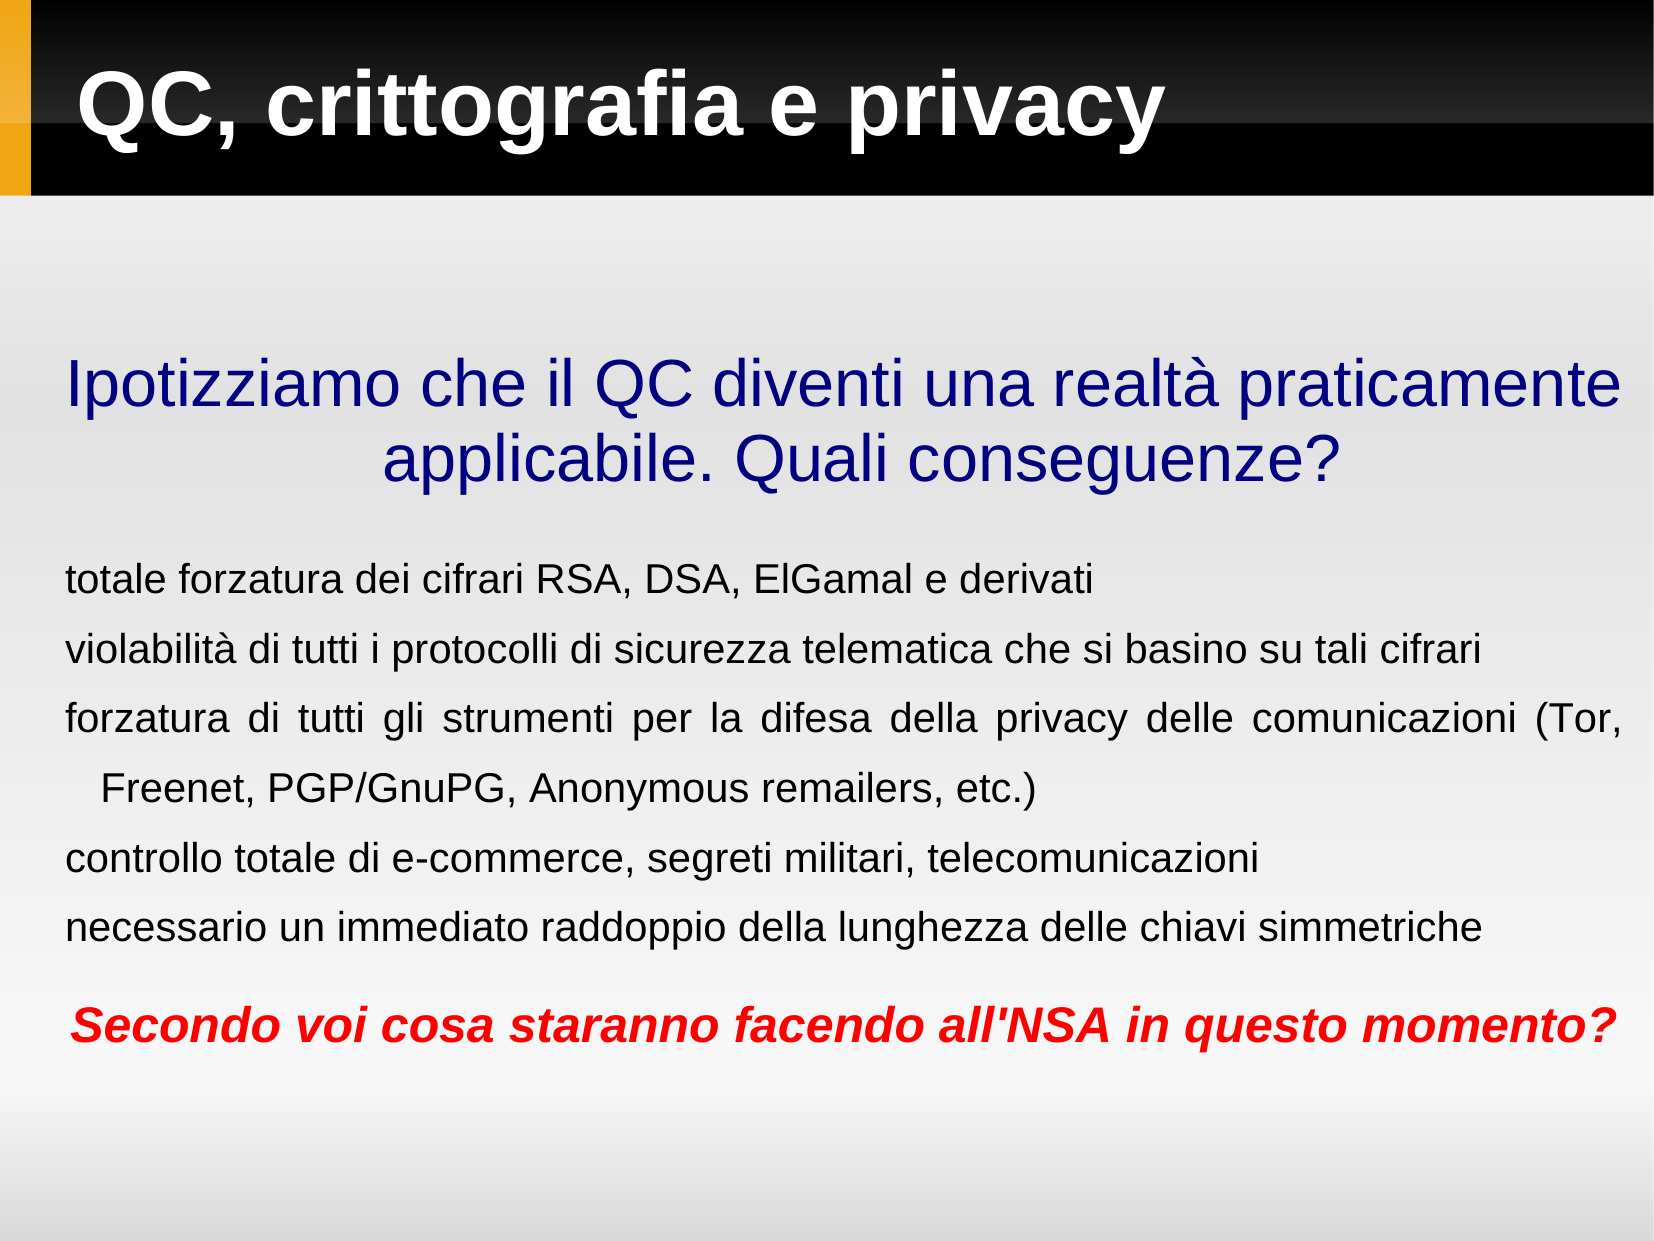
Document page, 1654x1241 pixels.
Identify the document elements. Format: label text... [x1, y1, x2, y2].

title QC, crittografia e privacy [76, 7, 1565, 200]
picture [0, 0, 1654, 1241]
subtitle Ipotizziamo che il QC diventi una realtà praticamente applicabile. Quali conseguenze? totale forzatura dei cifrari RSA, DSA, ElGamal e derivati violabilità di tutti i protocolli di sicurezza telematica che si basino su tali cifrari forzatura di tutti gli strumenti per la difesa della privacy delle comunicazioni (Tor, Freenet, PGP/GnuPG, Anonymous remailers, etc.) controllo totale di e-commerce, segreti militari, telecomunicazioni necessario un immediato raddoppio della lunghezza delle chiavi simmetriche Secondo voi cosa staranno facendo all'NSA in questo momento? [29, 297, 1625, 1102]
